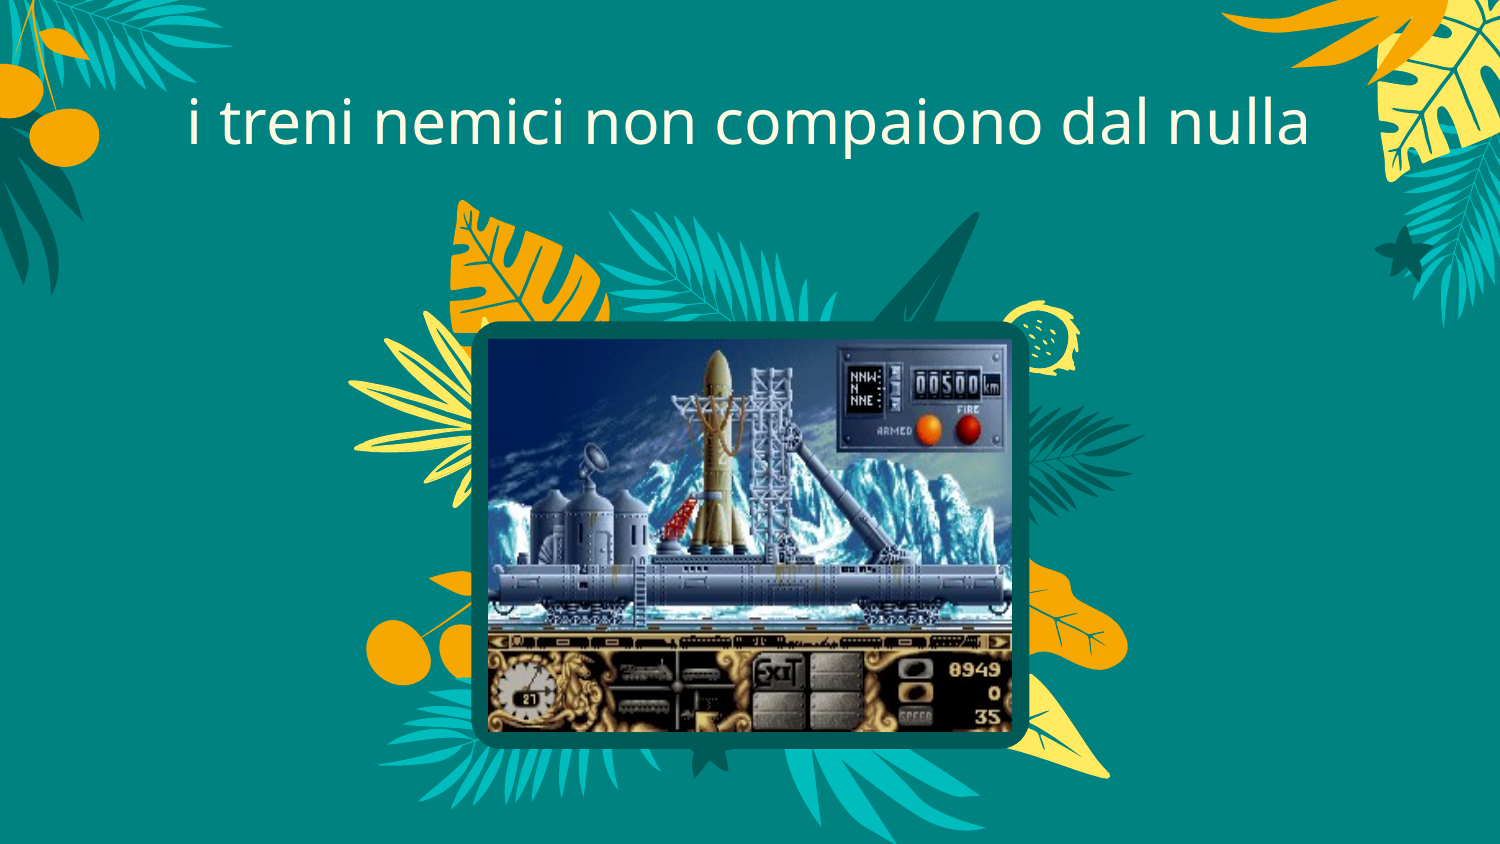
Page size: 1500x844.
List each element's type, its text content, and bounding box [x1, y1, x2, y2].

title i treni nemici non compaiono dal nulla [118, 72, 1382, 167]
text_box [348, 200, 1146, 844]
picture [488, 339, 1012, 732]
